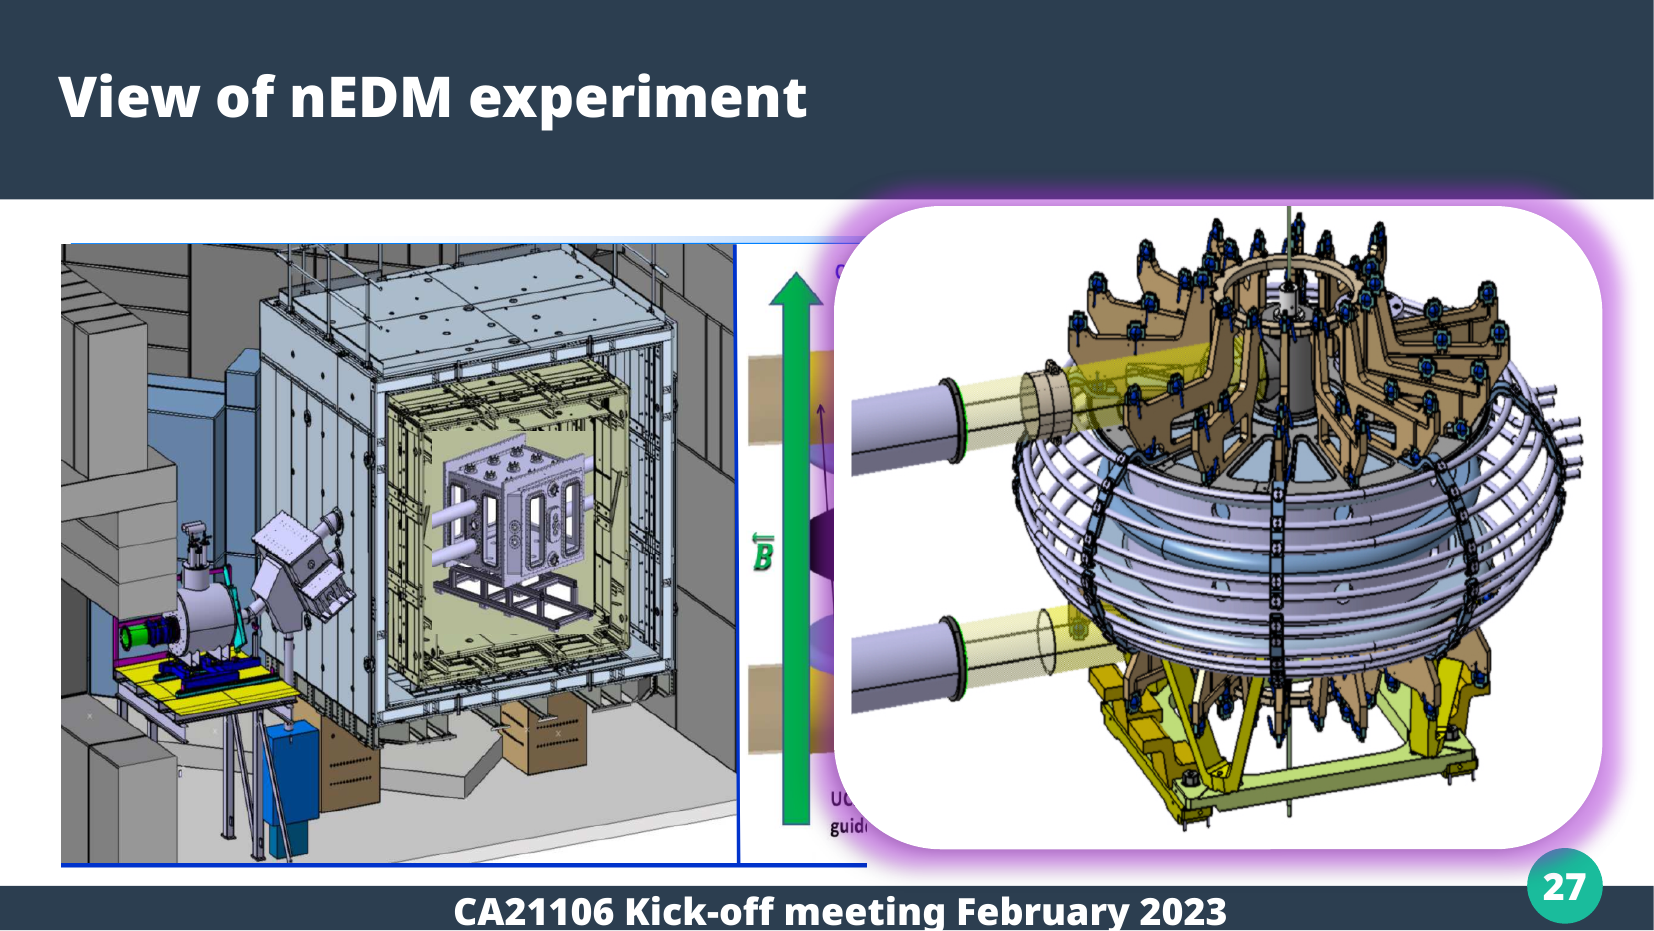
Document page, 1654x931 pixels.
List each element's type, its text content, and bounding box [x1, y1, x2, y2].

title View of nEDM experiment [59, 37, 1595, 155]
text_box DB [815, 236, 867, 851]
picture [53, 236, 867, 868]
text_box [833, 206, 1603, 850]
